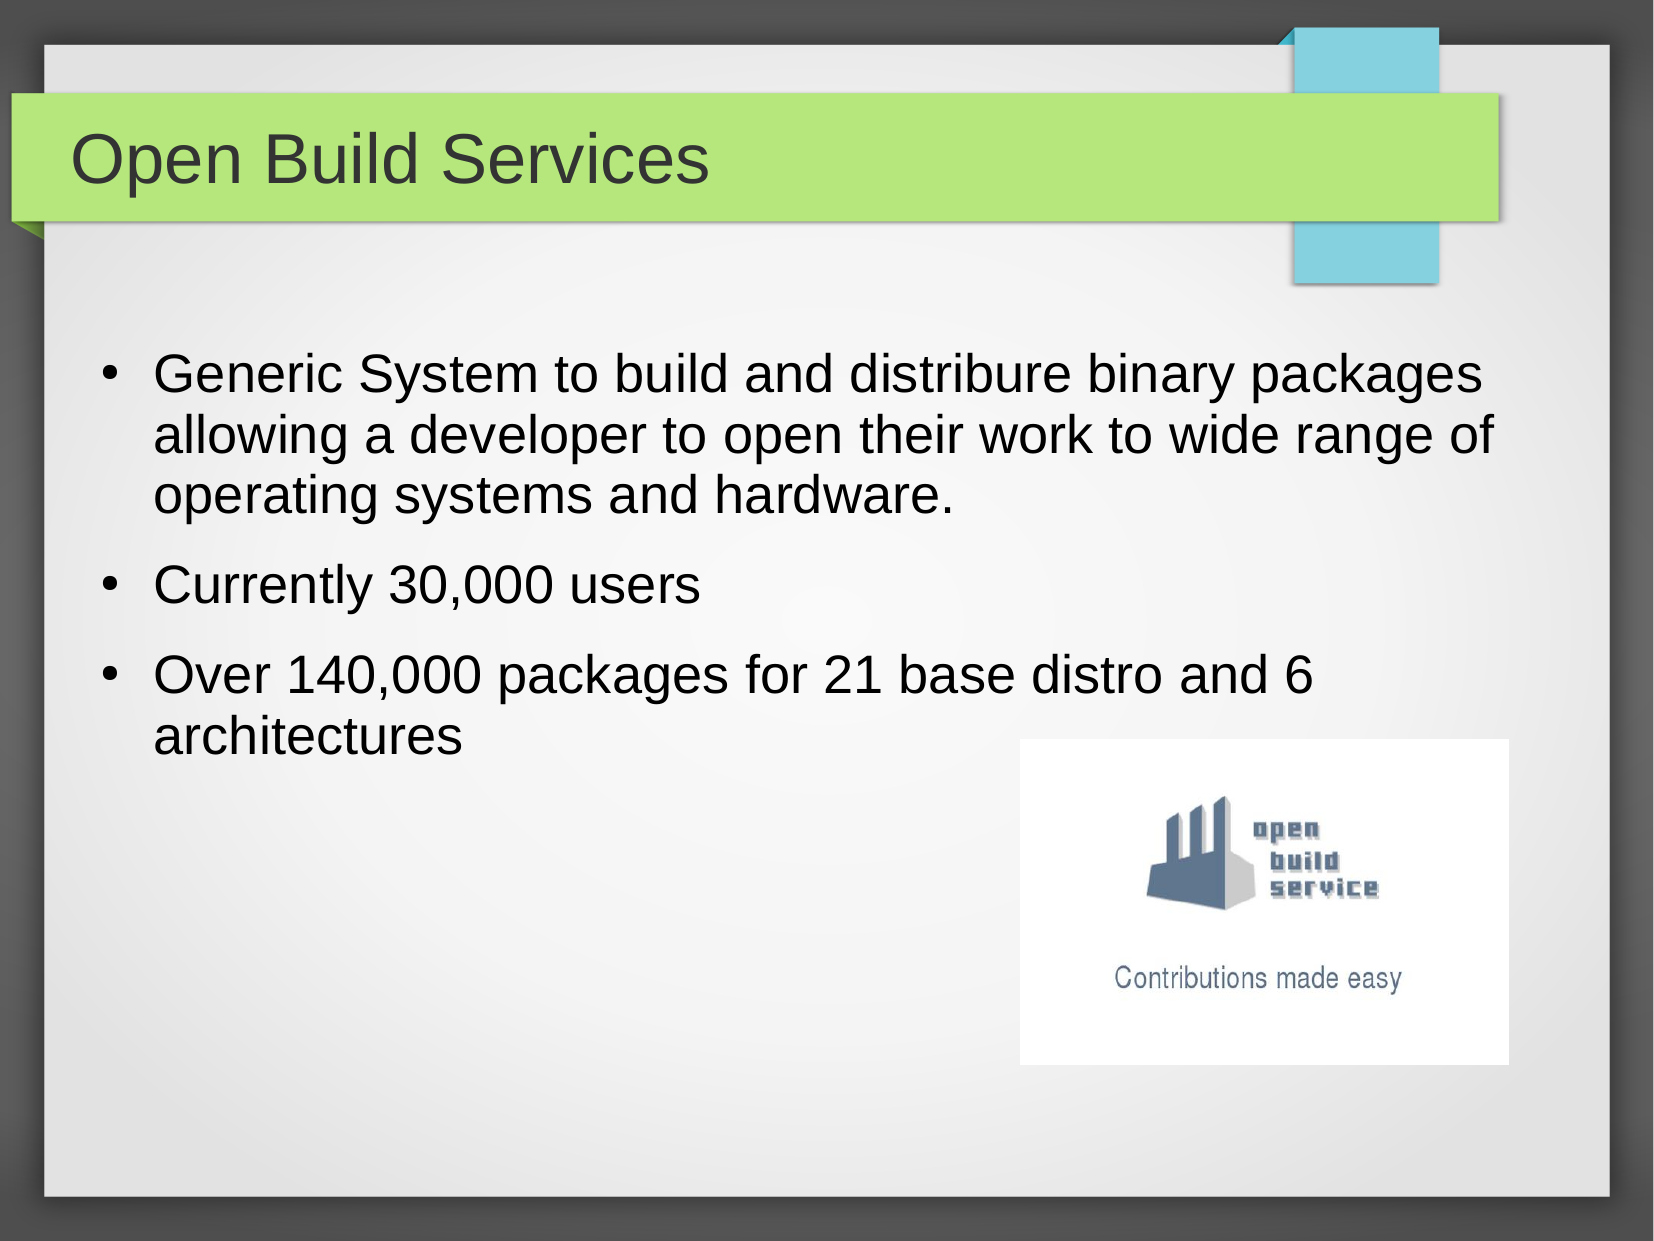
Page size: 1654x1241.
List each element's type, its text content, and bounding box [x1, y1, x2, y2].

picture [0, 0, 1654, 1241]
title Open Build Services [70, 106, 1229, 213]
list Generic System to build and distribure binary packages allowing a developer to open their work to wide range of operating systems and hardware. Currently 30,000 users Over 140,000 packages for 21 base distro and 6 architectures [82, 343, 1538, 1063]
